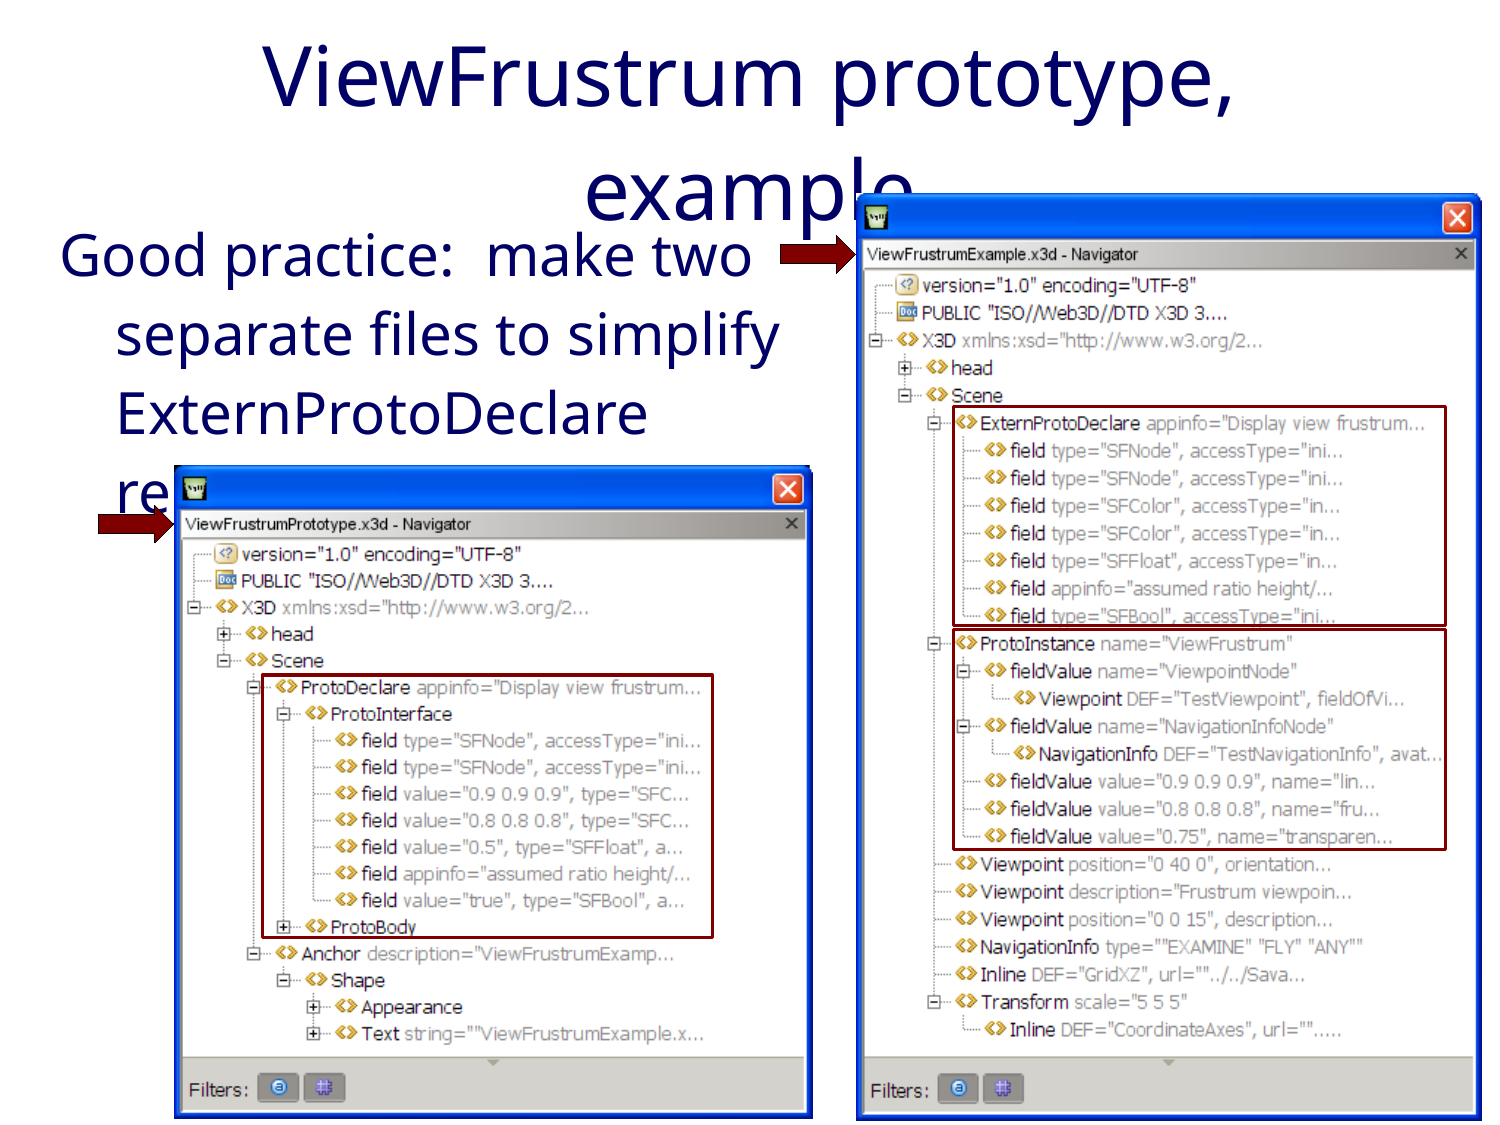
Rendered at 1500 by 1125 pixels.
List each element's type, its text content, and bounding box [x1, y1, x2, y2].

list Good practice: make two separate files to simplify ExternProtoDeclare reuse [59, 213, 810, 464]
title ViewFrustrum prototype, example [112, 37, 1388, 226]
text_box [780, 235, 856, 274]
picture [856, 193, 1482, 1121]
text_box [98, 505, 174, 543]
picture [174, 465, 813, 1119]
